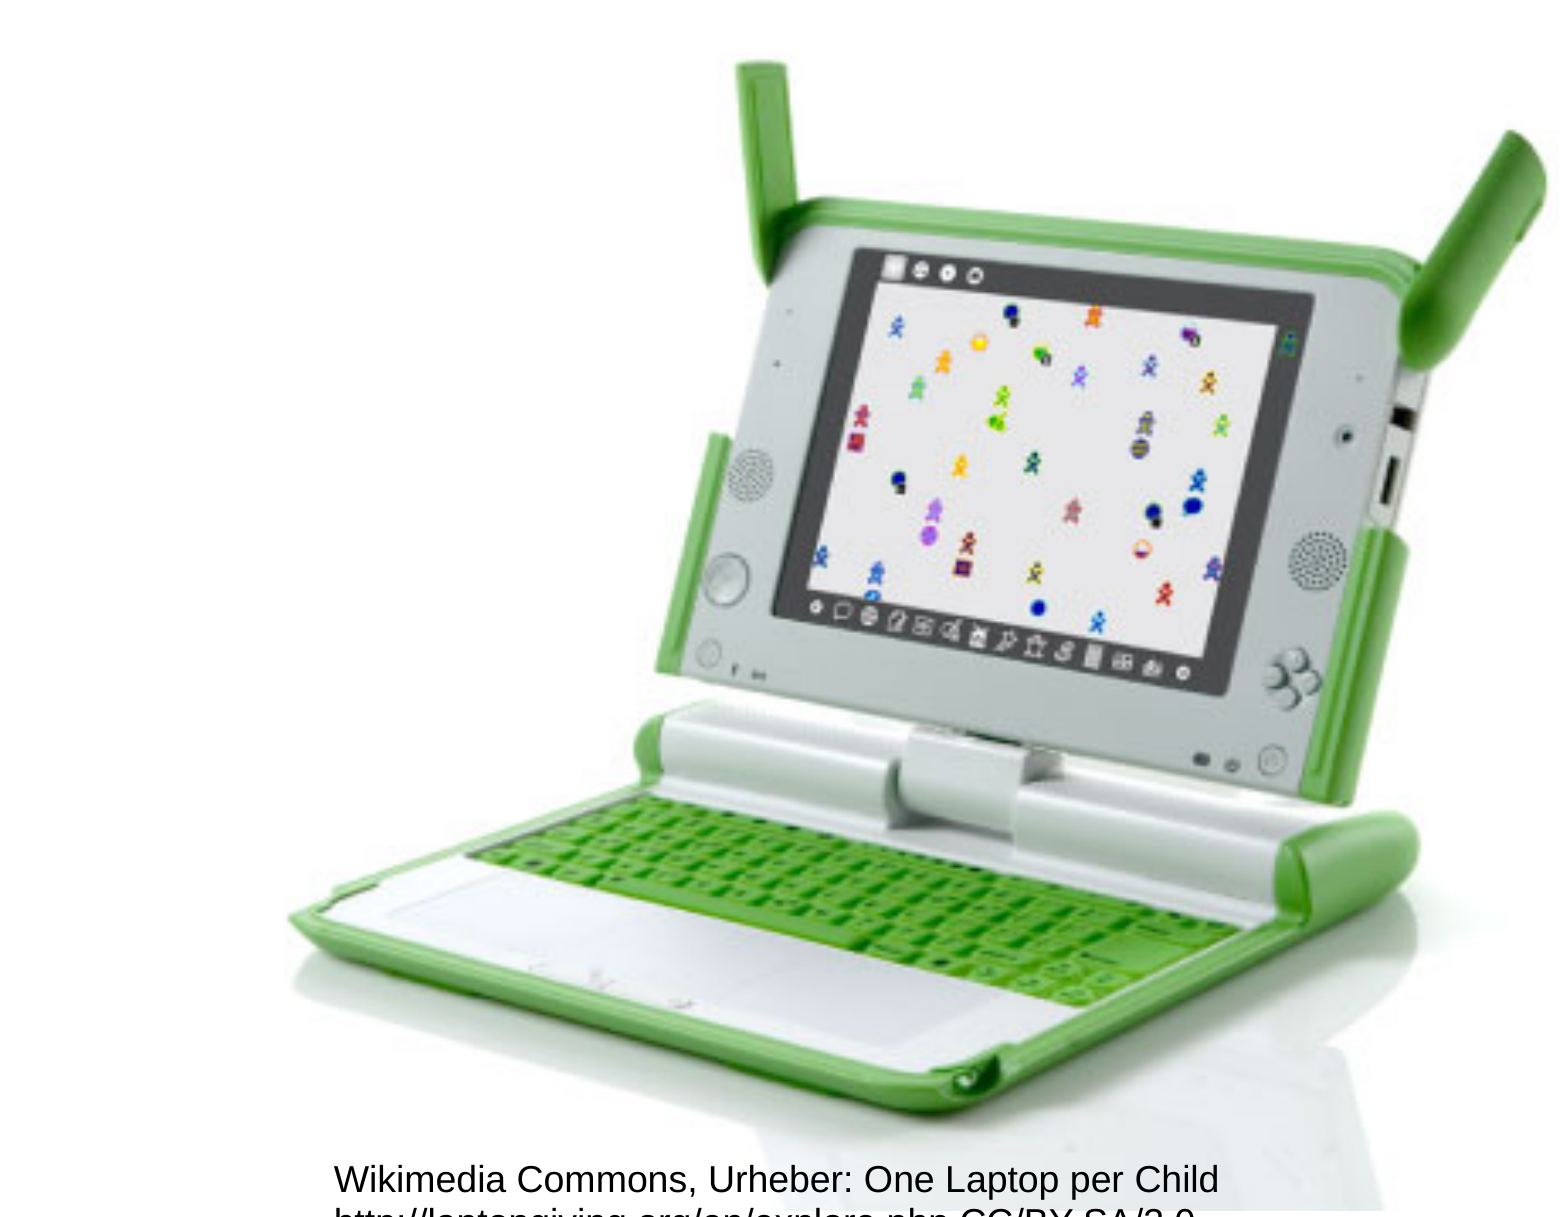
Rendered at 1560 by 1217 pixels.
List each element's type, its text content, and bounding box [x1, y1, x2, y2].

picture [177, 29, 1559, 1211]
text_box Wikimedia Commons, Urheber: One Laptop per Child http://laptopgiving.org/en/explore.php CC/BY-SA/3.0 [318, 1151, 1559, 1217]
